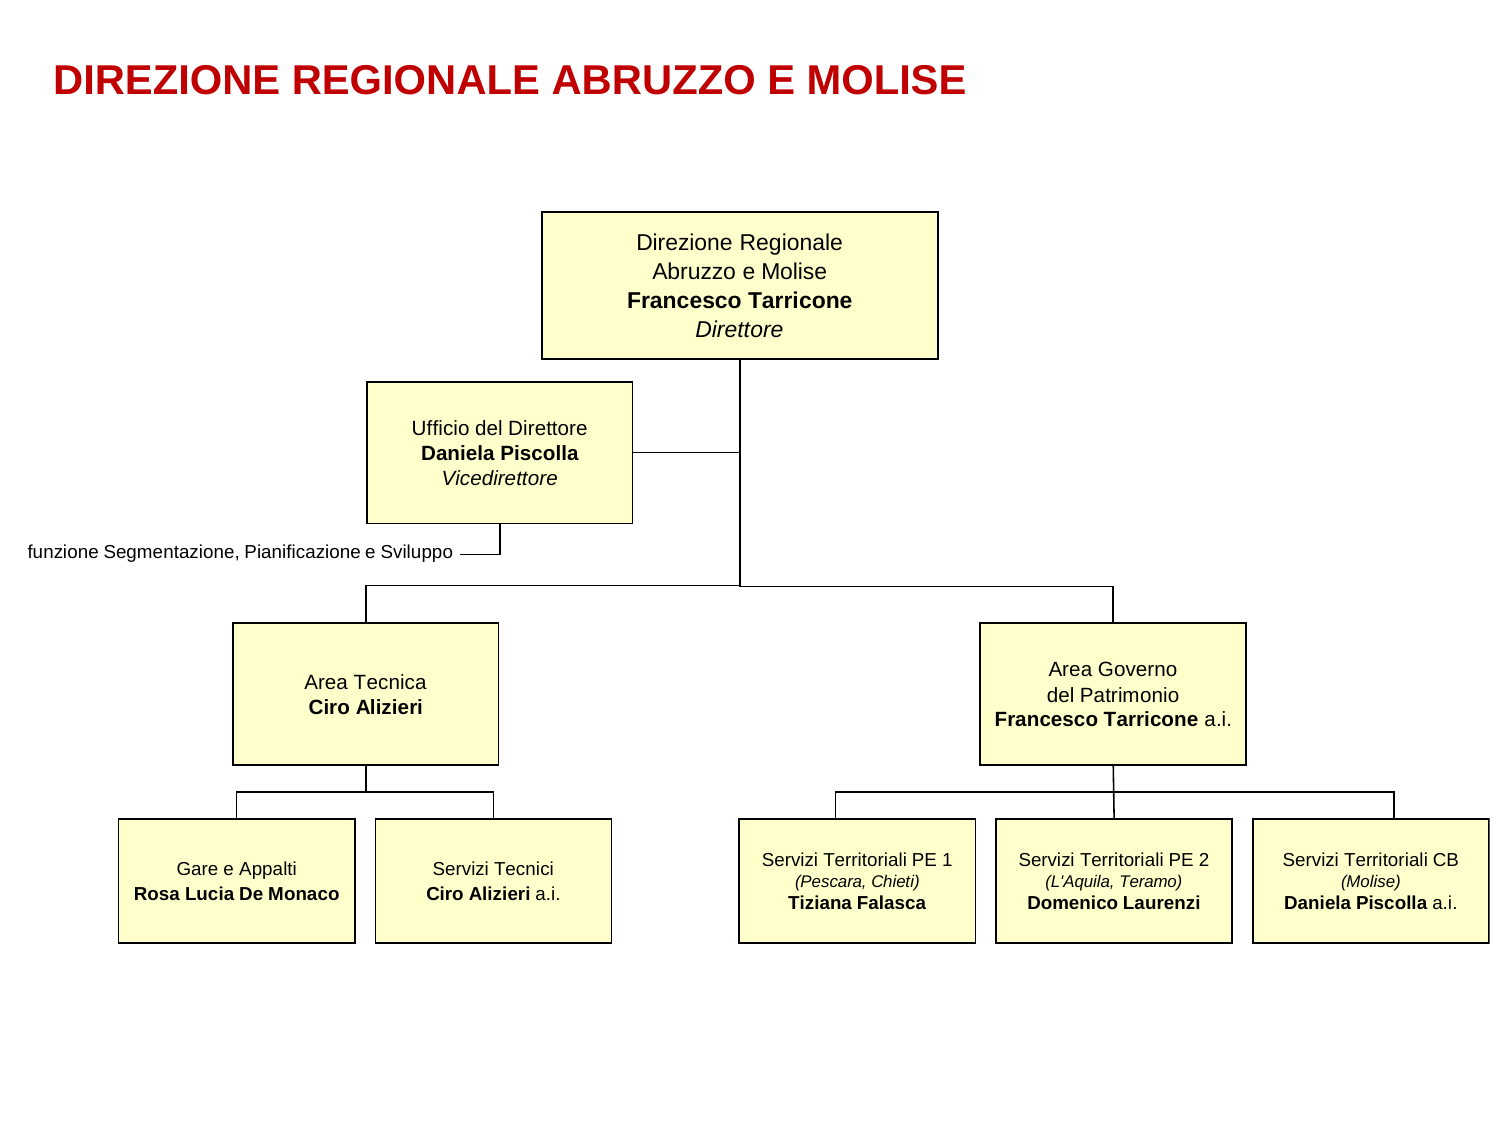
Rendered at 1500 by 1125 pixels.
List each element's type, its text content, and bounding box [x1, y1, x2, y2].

picture [10, 210, 1490, 944]
text_box DIREZIONE REGIONALE ABRUZZO E MOLISE [38, 45, 1414, 128]
